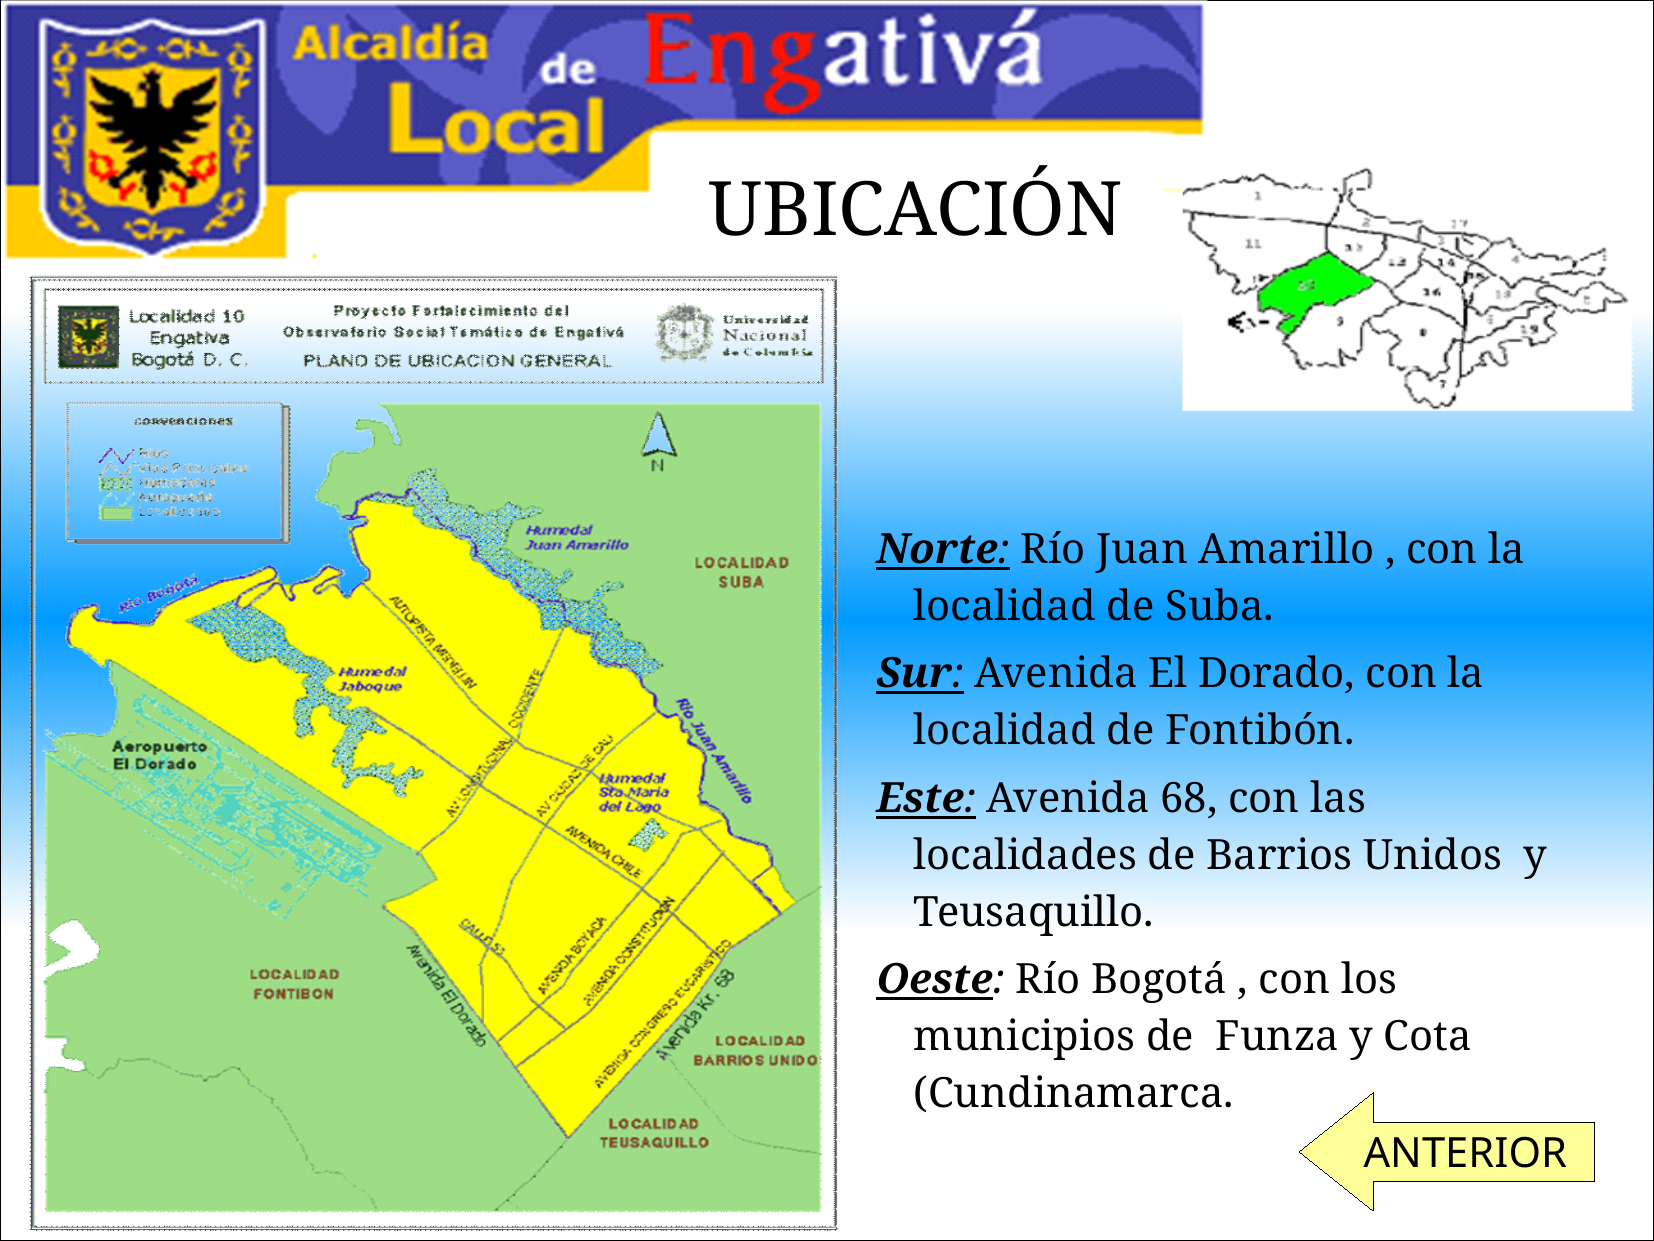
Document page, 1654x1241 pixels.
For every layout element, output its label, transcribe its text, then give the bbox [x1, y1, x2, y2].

list Norte: Río Juan Amarillo , con la localidad de Suba. Sur: Avenida El Dorado, con la localidad de Fontibón. Este: Avenida 68, con las localidades de Barrios Unidos y Teusaquillo. Oeste: Río Bogotá , con los municipios de Funza y Cota (Cundinamarca. [838, 518, 1565, 1152]
picture [0, 0, 1211, 1241]
picture [1181, 144, 1636, 414]
text_box ANTERIOR [1299, 1092, 1595, 1211]
title UBICACIÓN [590, 118, 1241, 296]
